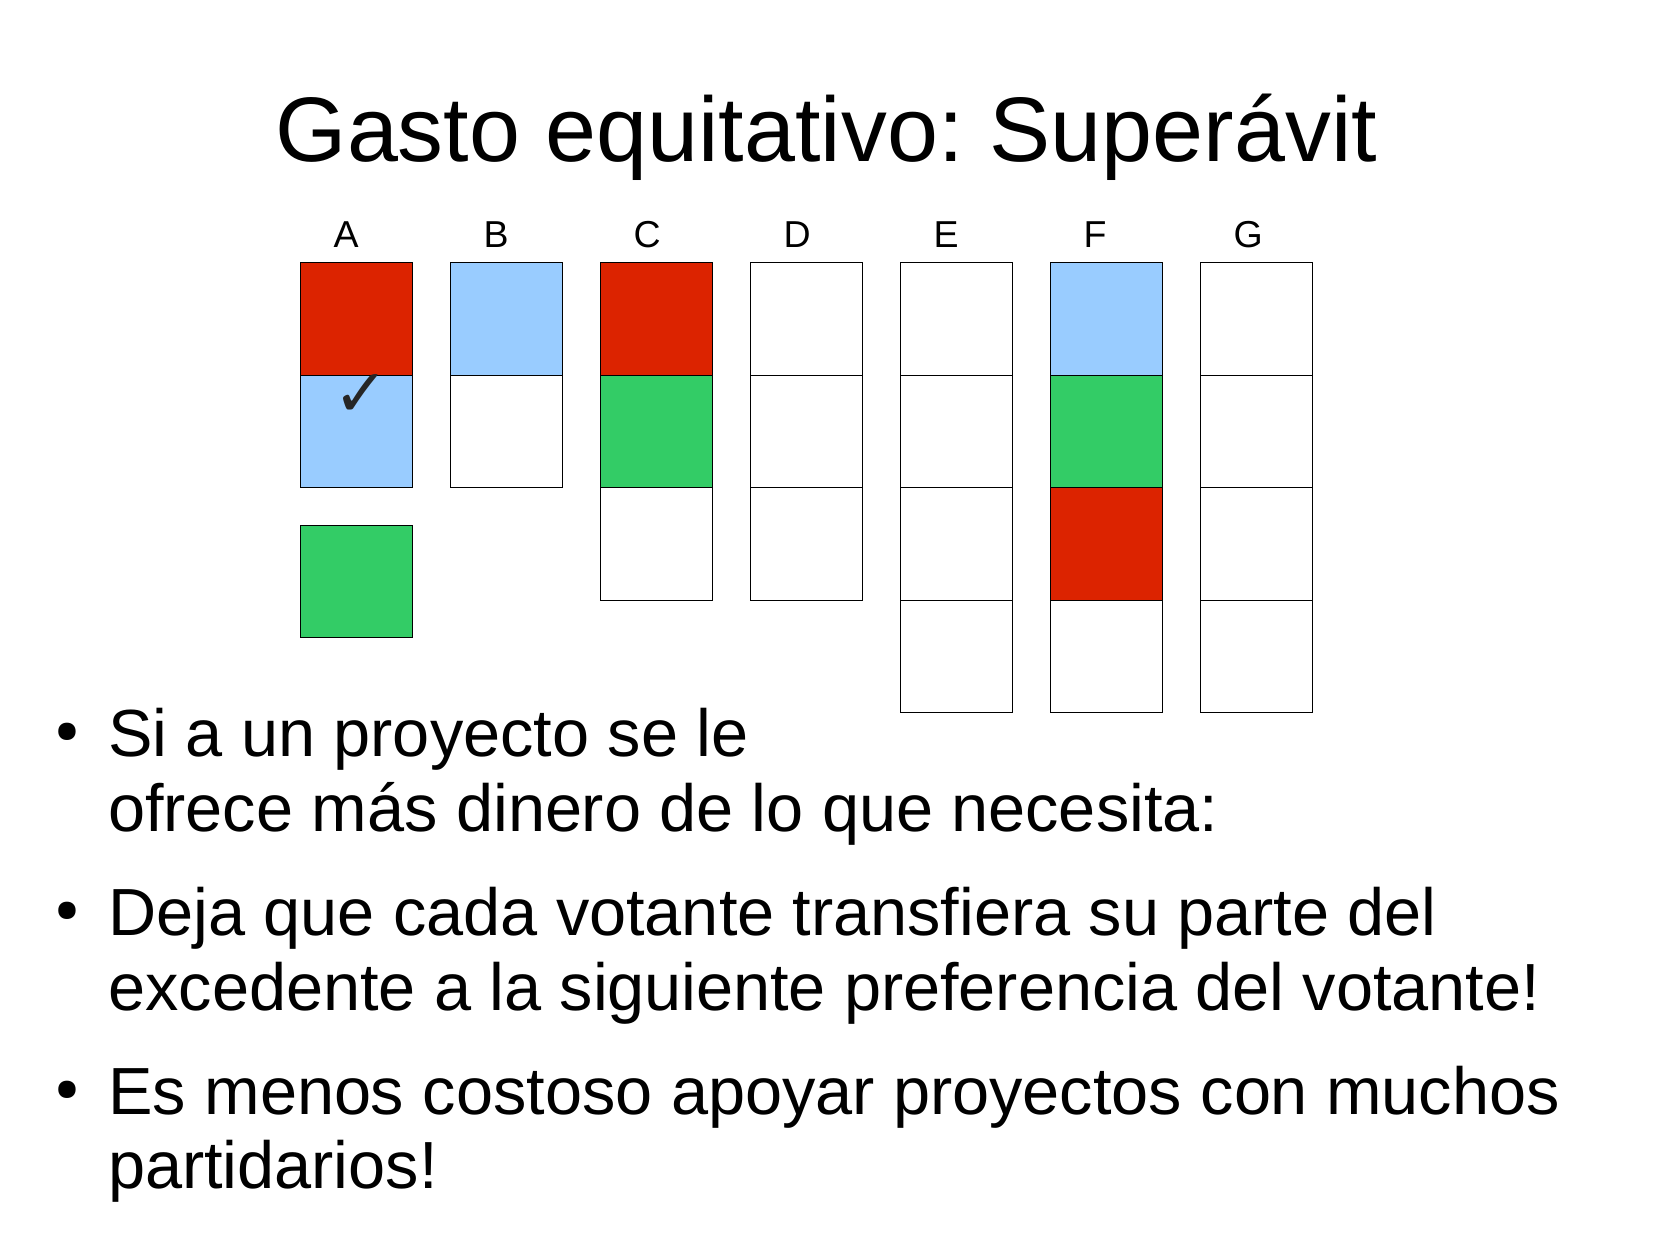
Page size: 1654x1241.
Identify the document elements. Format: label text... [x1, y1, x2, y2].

text_box [300, 262, 413, 488]
text_box [600, 262, 713, 601]
text_box [1050, 262, 1163, 695]
text_box B [468, 206, 526, 264]
text_box [750, 262, 863, 601]
title Gasto equitativo: Superávit [0, 25, 1654, 233]
text_box F [1068, 206, 1126, 264]
text_box C [618, 205, 675, 263]
text_box [1200, 262, 1313, 695]
text_box [900, 262, 1013, 695]
text_box A [318, 206, 376, 264]
text_box D [768, 205, 826, 263]
list Si a un proyecto se le ofrece más dinero de lo que necesita: Deja que cada votante transfiera su parte del excedente a la siguiente preferencia del votante! Es menos costoso apoyar proyectos con muchos partidarios! [37, 695, 1613, 1202]
text_box ✓ [318, 337, 413, 431]
text_box [300, 525, 413, 638]
text_box G [1218, 205, 1276, 263]
text_box [450, 262, 563, 488]
text_box E [918, 206, 975, 264]
